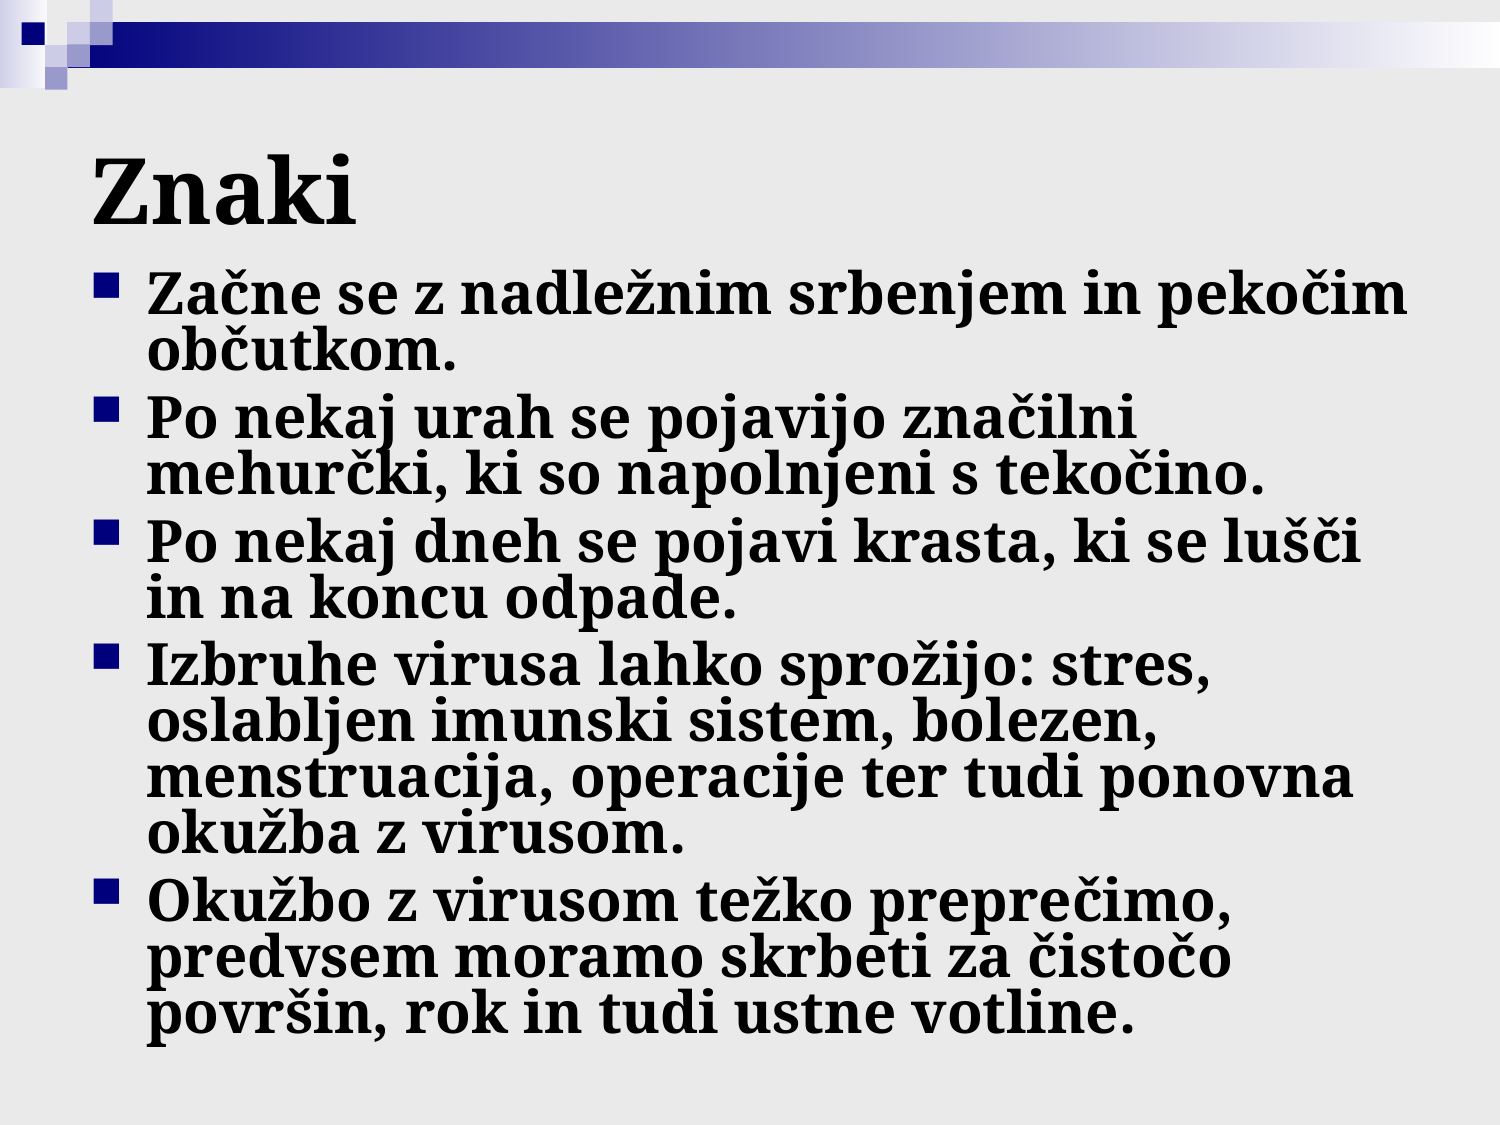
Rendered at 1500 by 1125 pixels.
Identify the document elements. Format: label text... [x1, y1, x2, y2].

list Začne se z nadležnim srbenjem in pekočim občutkom. Po nekaj urah se pojavijo značilni mehurčki, ki so napolnjeni s tekočino. Po nekaj dneh se pojavi krasta, ki se lušči in na koncu odpade. Izbruhe virusa lahko sprožijo: stres, oslabljen imunski sistem, bolezen, menstruacija, operacije ter tudi ponovna okužba z virusom. Okužbo z virusom težko preprečimo, predvsem moramo skrbeti za čistočo površin, rok in tudi ustne votline. [75, 262, 1425, 1047]
title Znaki [75, 75, 1425, 262]
